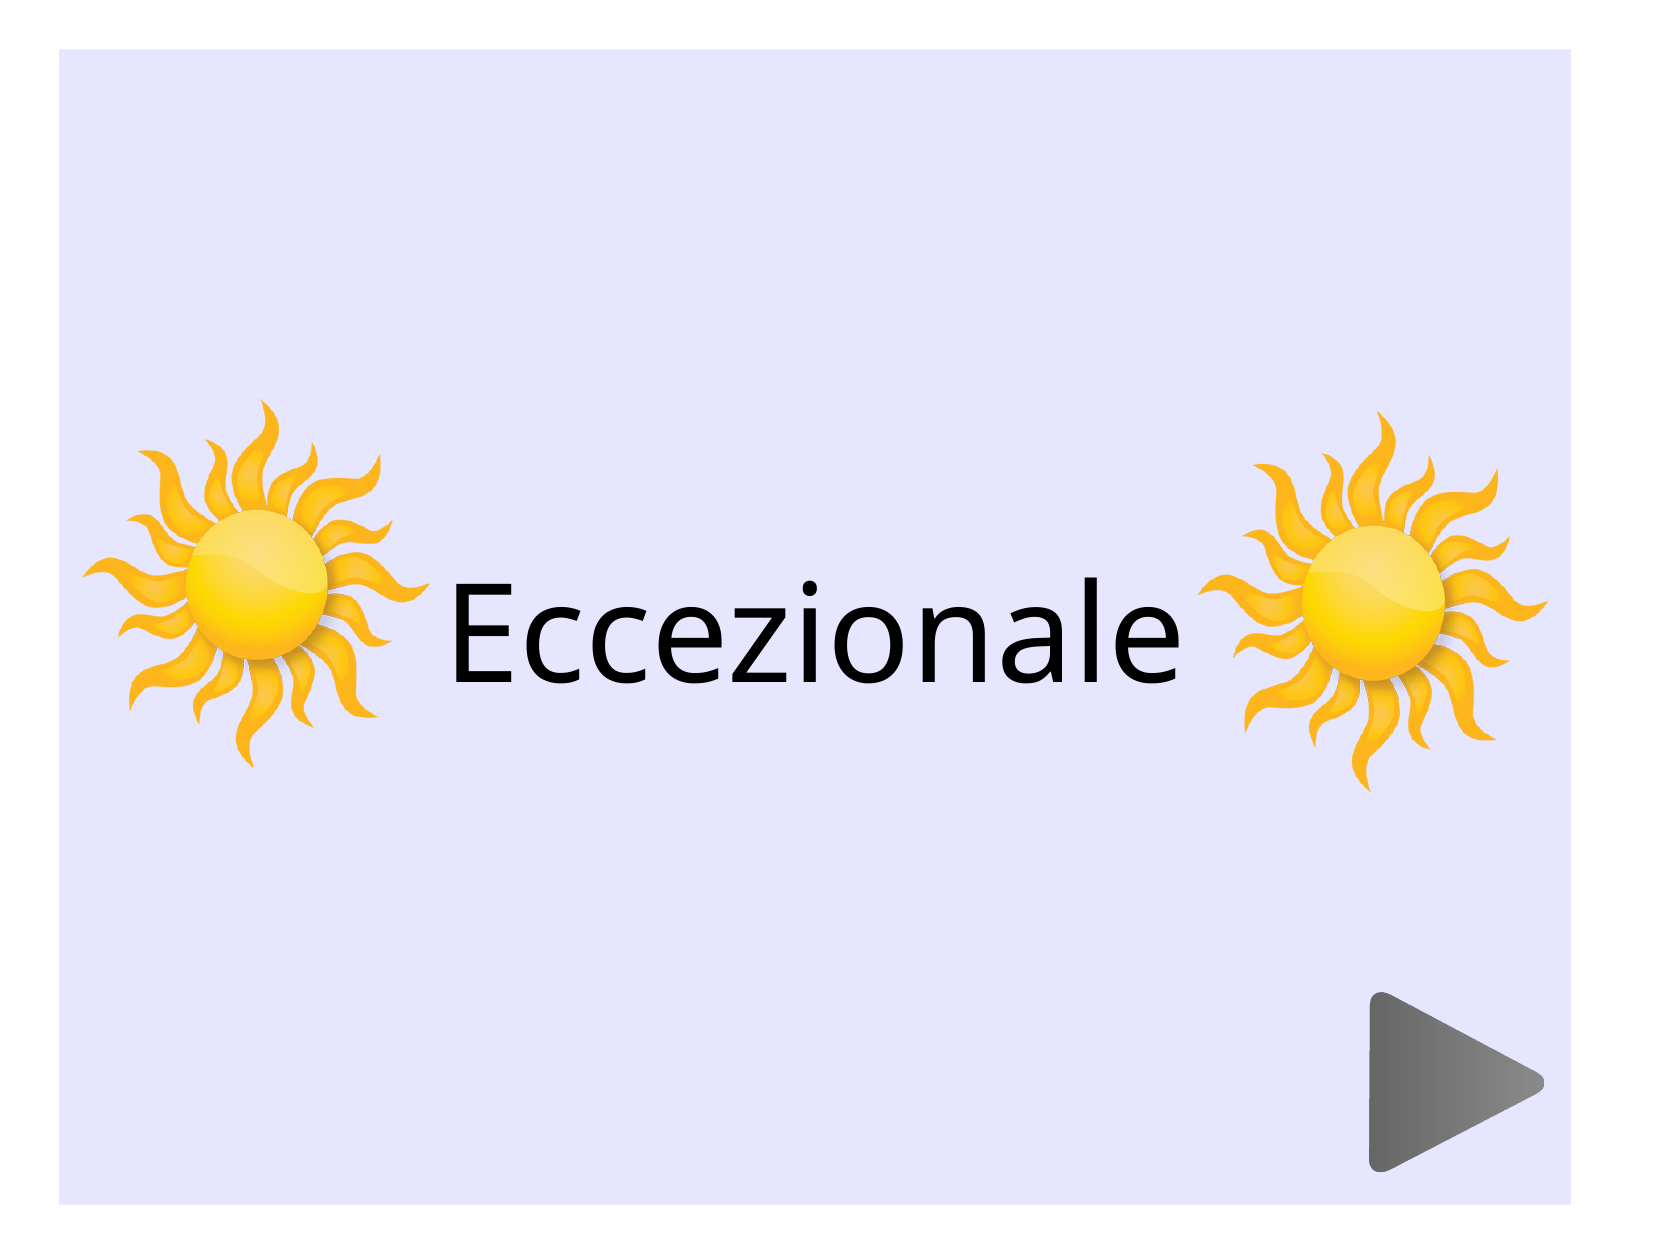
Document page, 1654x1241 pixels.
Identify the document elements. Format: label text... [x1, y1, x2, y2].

picture [1197, 411, 1548, 792]
picture [1358, 983, 1556, 1182]
title Eccezionale [59, 49, 1571, 1205]
picture [82, 399, 430, 768]
